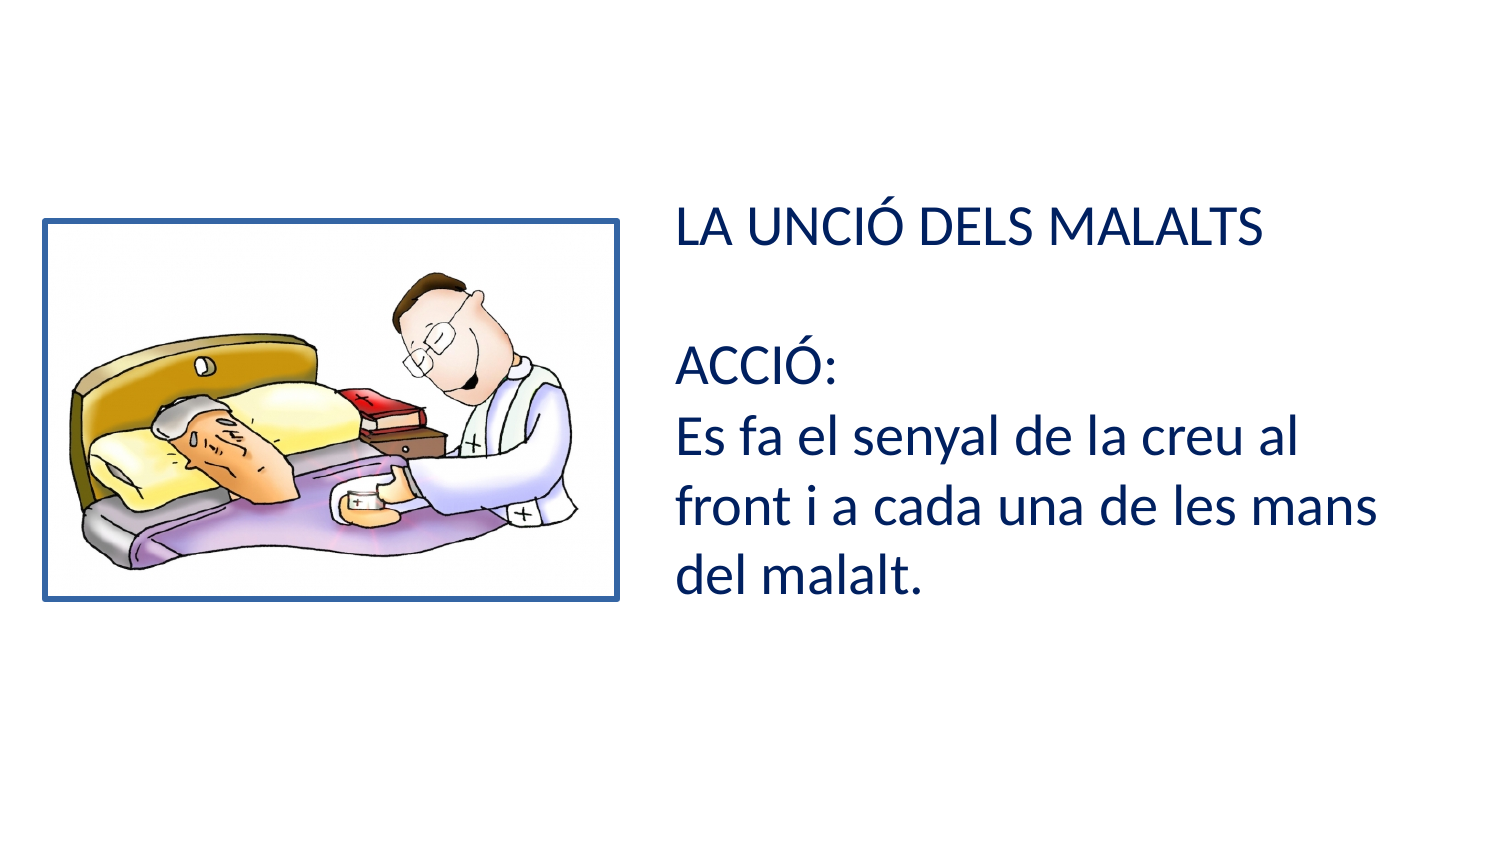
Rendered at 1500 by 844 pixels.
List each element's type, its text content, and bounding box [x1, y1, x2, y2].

text_box LA UNCIÓ DELS MALALTS ACCIÓ: Es fa el senyal de la creu al front i a cada una de les mans del malalt. [660, 179, 1430, 615]
picture [48, 224, 615, 597]
